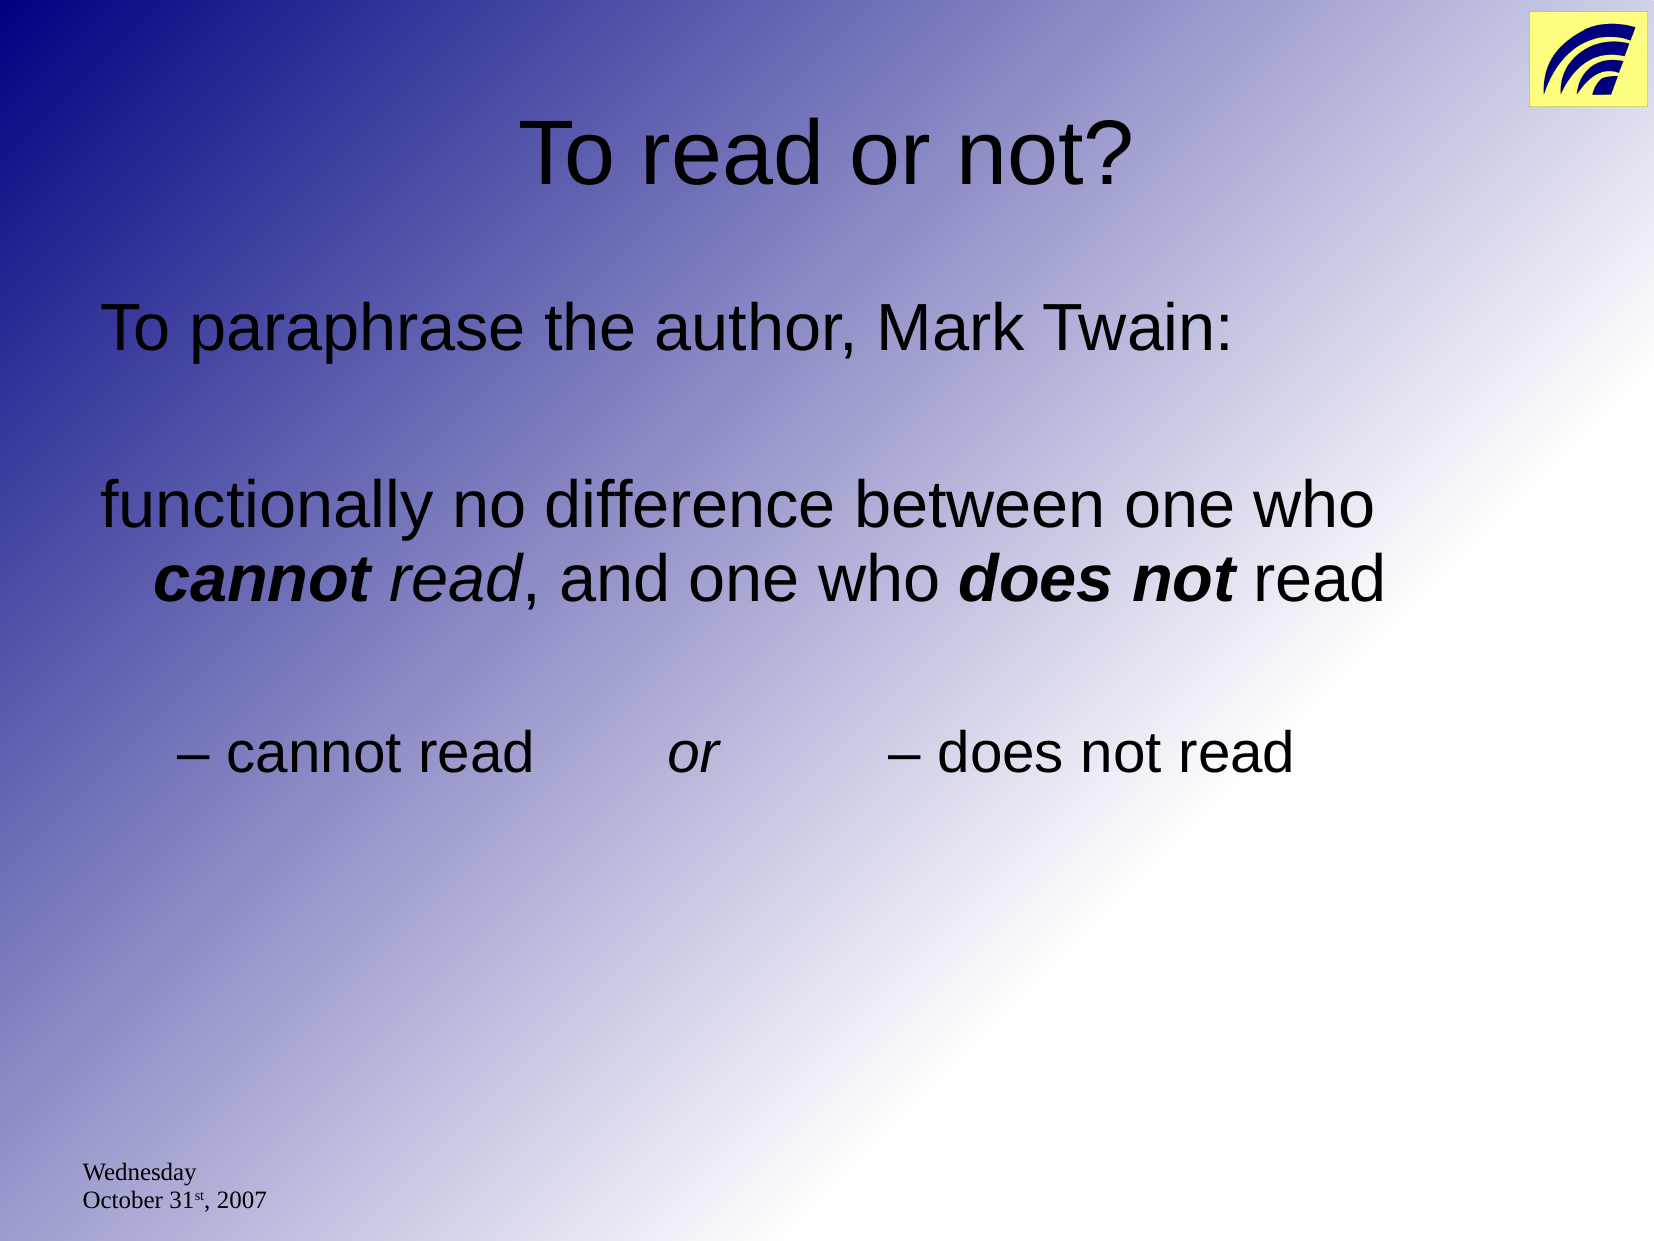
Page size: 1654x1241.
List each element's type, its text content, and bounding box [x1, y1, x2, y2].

title To read or not? [82, 56, 1571, 250]
list To paraphrase the author, Mark Twain: functionally no difference between one who cannot read, and one who does not read – cannot read or – does not read [82, 290, 1571, 1094]
picture [1529, 11, 1648, 107]
